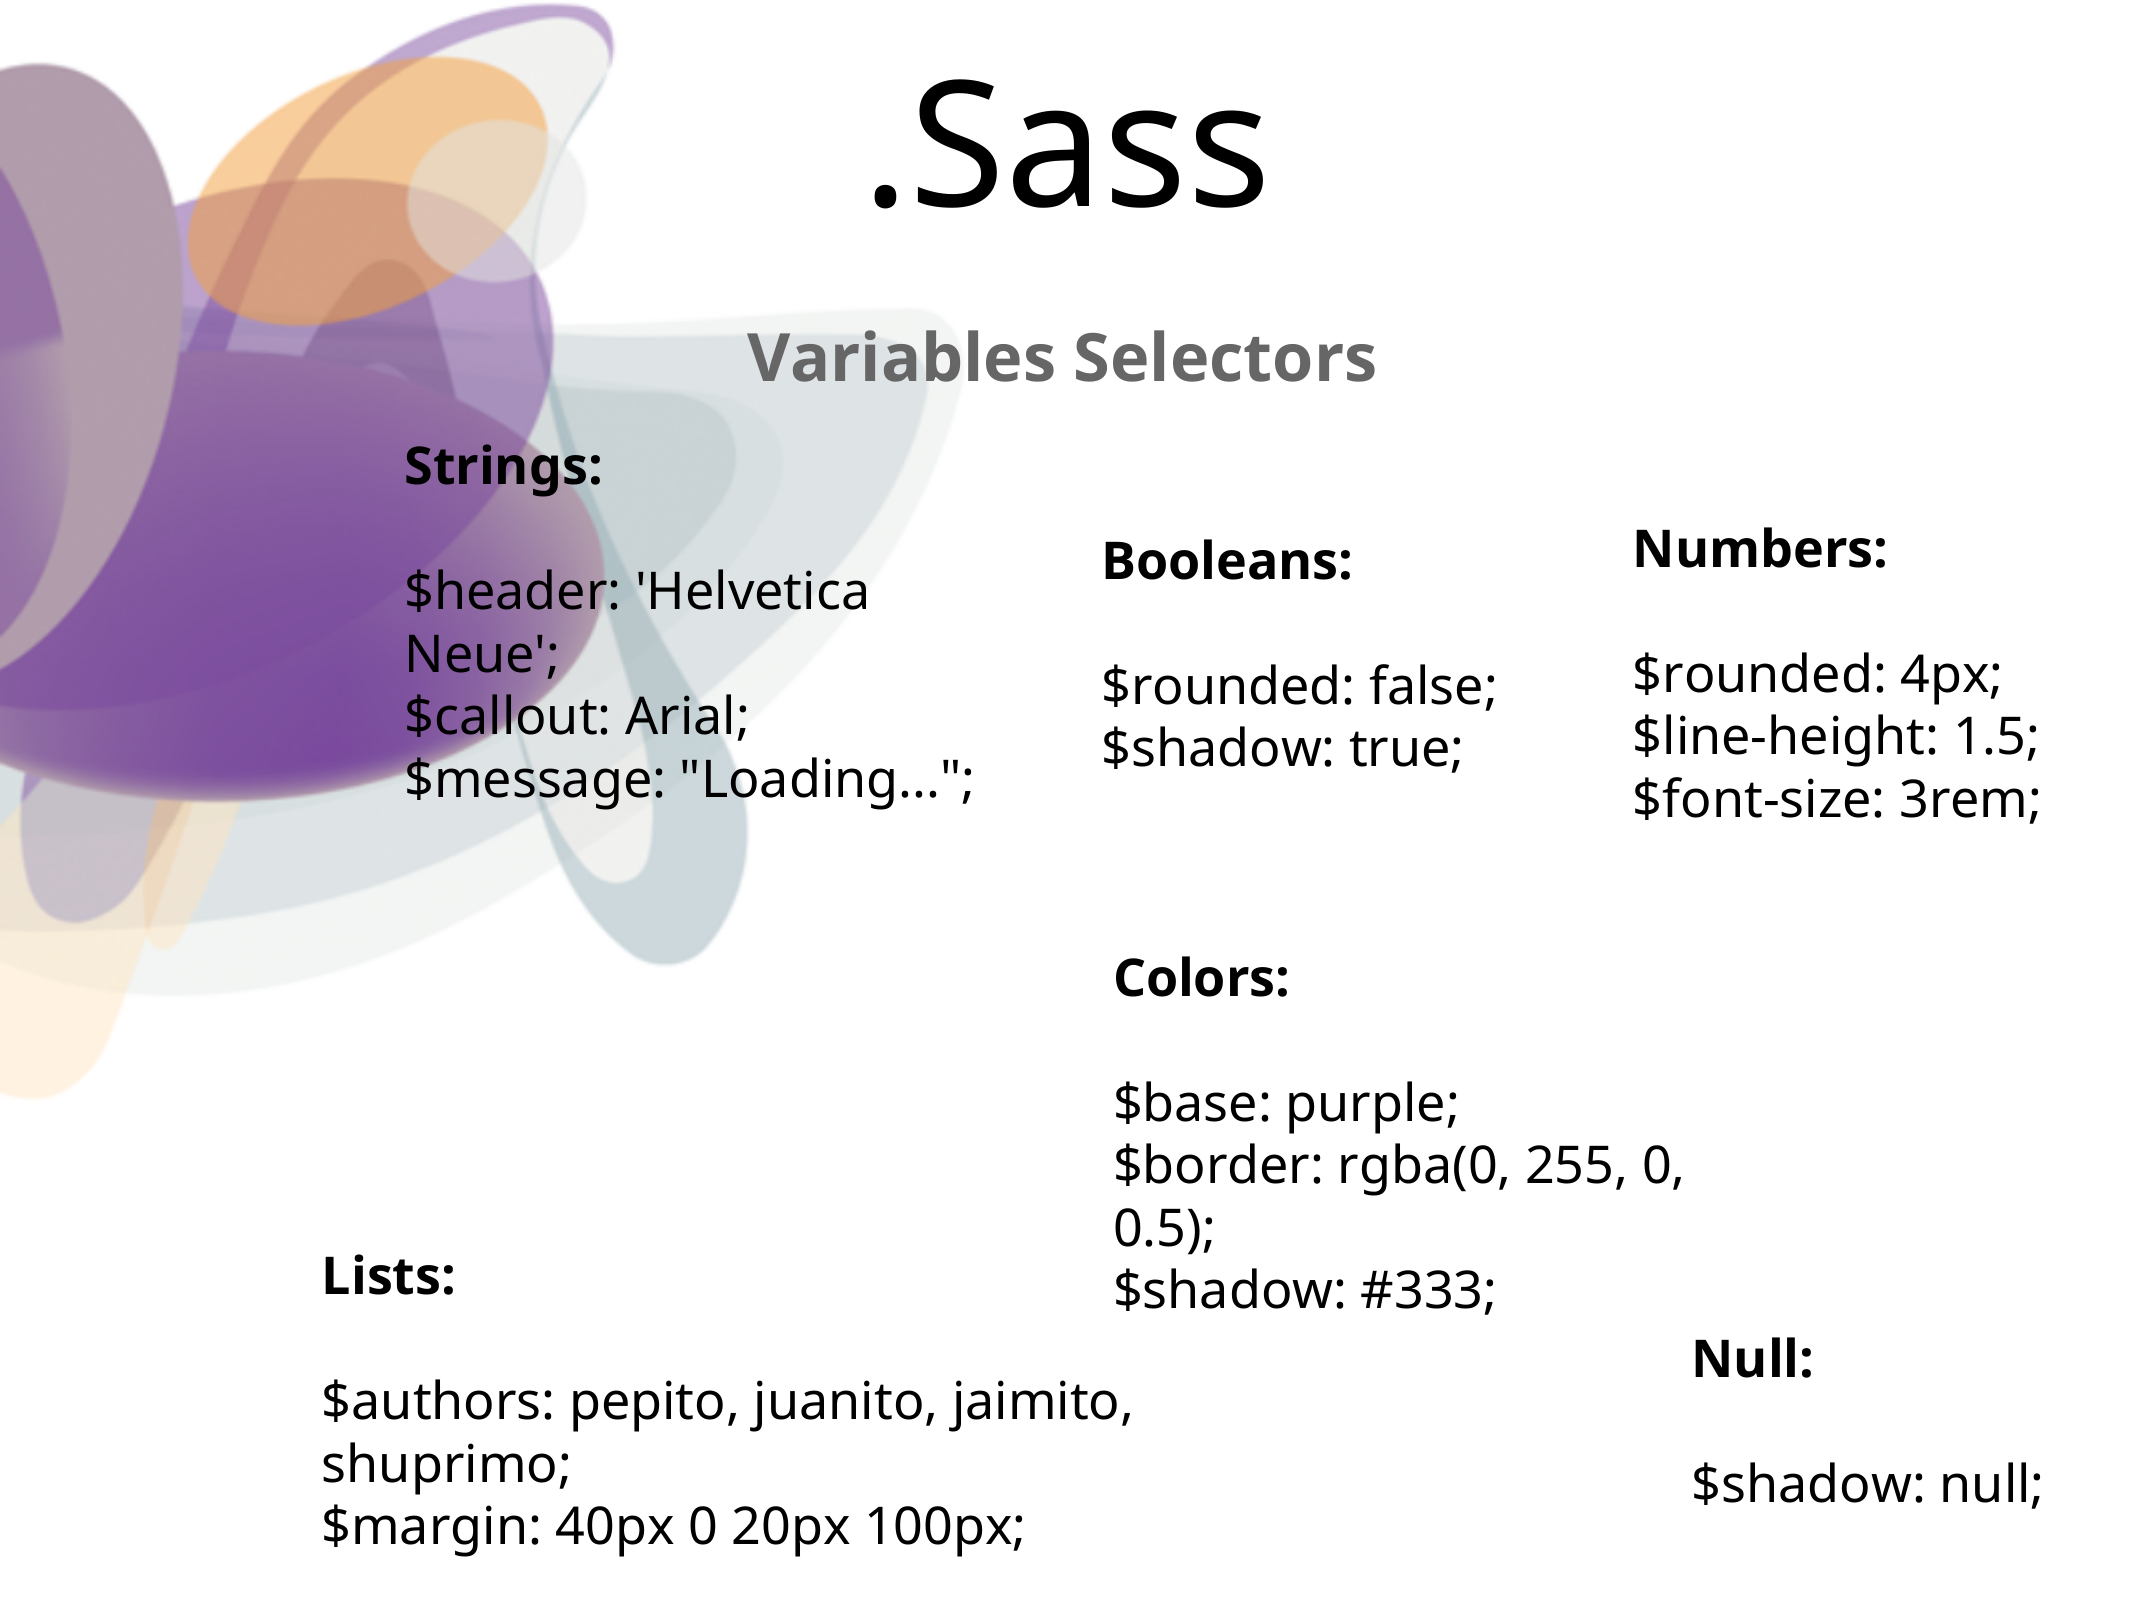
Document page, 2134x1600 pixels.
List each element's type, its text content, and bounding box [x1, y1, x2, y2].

text_box Strings: $header: 'Helvetica Neue'; $callout: Arial; $message: "Loading..."; [389, 425, 993, 753]
text_box Lists: $authors: pepito, juanito, jaimito, shuprimo; $margin: 40px 0 20px 100px; [307, 1235, 1323, 1501]
text_box Null: $shadow: null; [1677, 1317, 2134, 1583]
text_box Colors: $base: purple; $border: rgba(0, 255, 0, 0.5); $shadow: #333; [1098, 936, 1760, 1264]
text_box .Sass [208, 41, 1926, 442]
picture [0, 0, 2134, 1600]
text_box Variables Selectors [732, 307, 1560, 402]
text_box Booleans: $rounded: false; $shadow: true; [1086, 519, 1571, 785]
text_box Numbers: $rounded: 4px; $line-height: 1.5; $font-size: 3rem; [1618, 507, 2067, 836]
